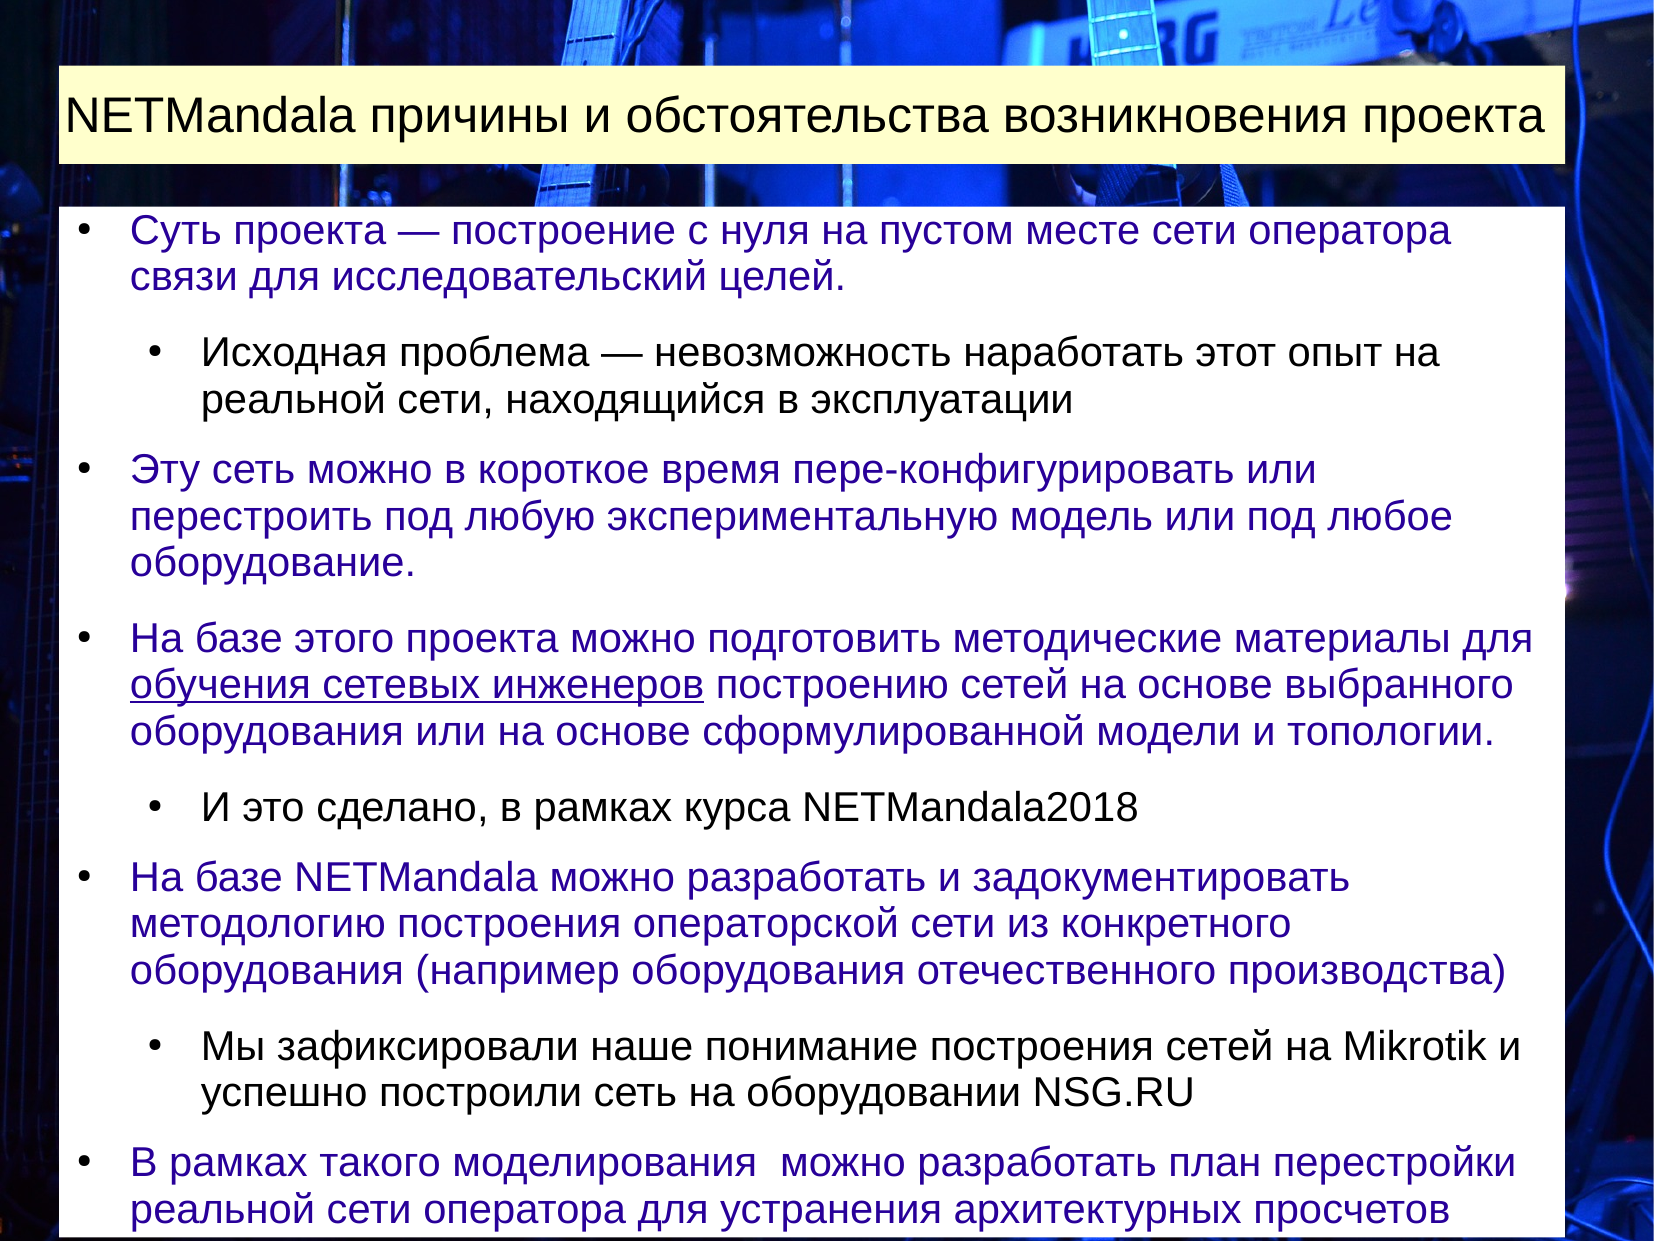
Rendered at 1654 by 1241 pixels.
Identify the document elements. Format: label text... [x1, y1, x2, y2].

list Суть проекта — построение с нуля на пустом месте сети оператора связи для исследовательский целей. Исходная проблема — невозможность наработать этот опыт на реальной сети, находящийся в эксплуатации Эту сеть можно в короткое время пере-конфигурировать или перестроить под любую экспериментальную модель или под любое оборудование. На базе этого проекта можно подготовить методические материалы для обучения сетевых инженеров построению сетей на основе выбранного оборудования или на основе сформулированной модели и топологии. И это сделано, в рамках курса NETMandala2018 На базе NETMandala можно разработать и задокументировать методологию построения операторской сети из конкретного оборудования (например оборудования отечественного производства) Мы зафиксировали наше понимание построения сетей на Mikrotik и успешно построили сеть на оборудовании NSG.RU В рамках такого моделирования можно разработать план перестройки реальной сети оператора для устранения архитектурных просчетов [59, 206, 1565, 1238]
title NETMandala причины и обстоятельства возникновения проекта [59, 65, 1566, 164]
picture [0, 0, 1654, 1241]
